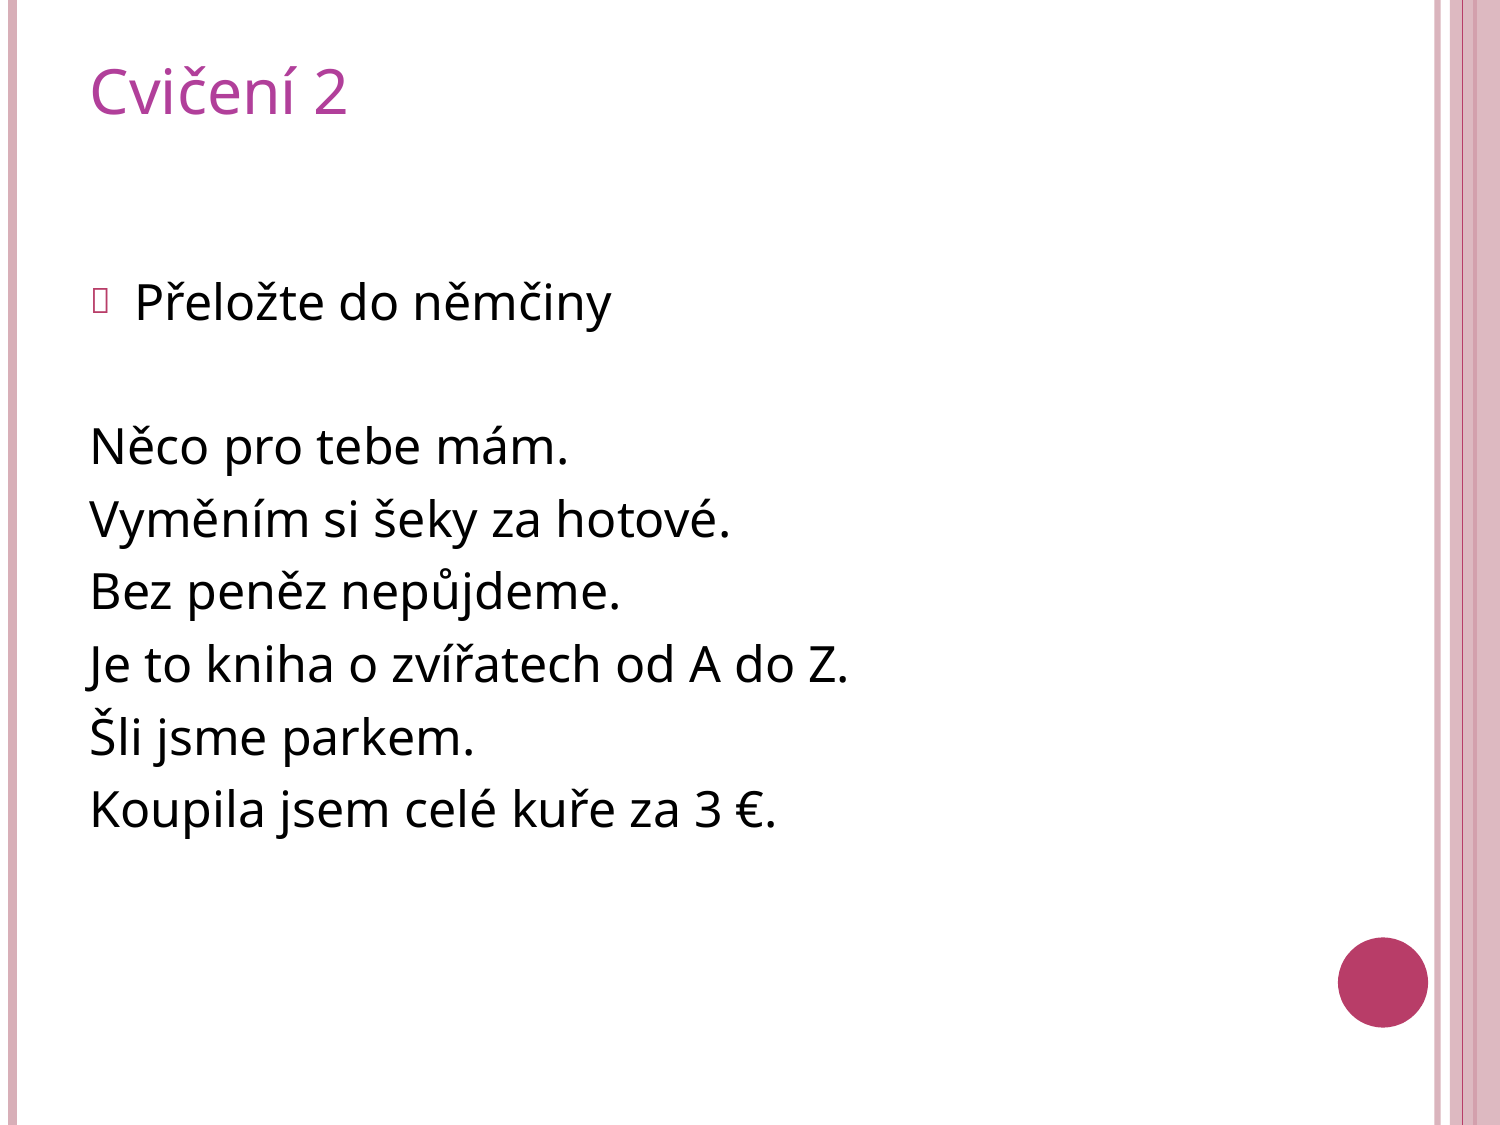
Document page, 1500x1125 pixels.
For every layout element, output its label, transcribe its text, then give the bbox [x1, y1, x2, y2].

title Cvičení 2 [75, 45, 1300, 233]
list Přeložte do němčiny Něco pro tebe mám. Vyměním si šeky za hotové. Bez peněz nepůjdeme. Je to kniha o zvířatech od A do Z. Šli jsme parkem. Koupila jsem celé kuře za 3 €. [75, 262, 1300, 1062]
